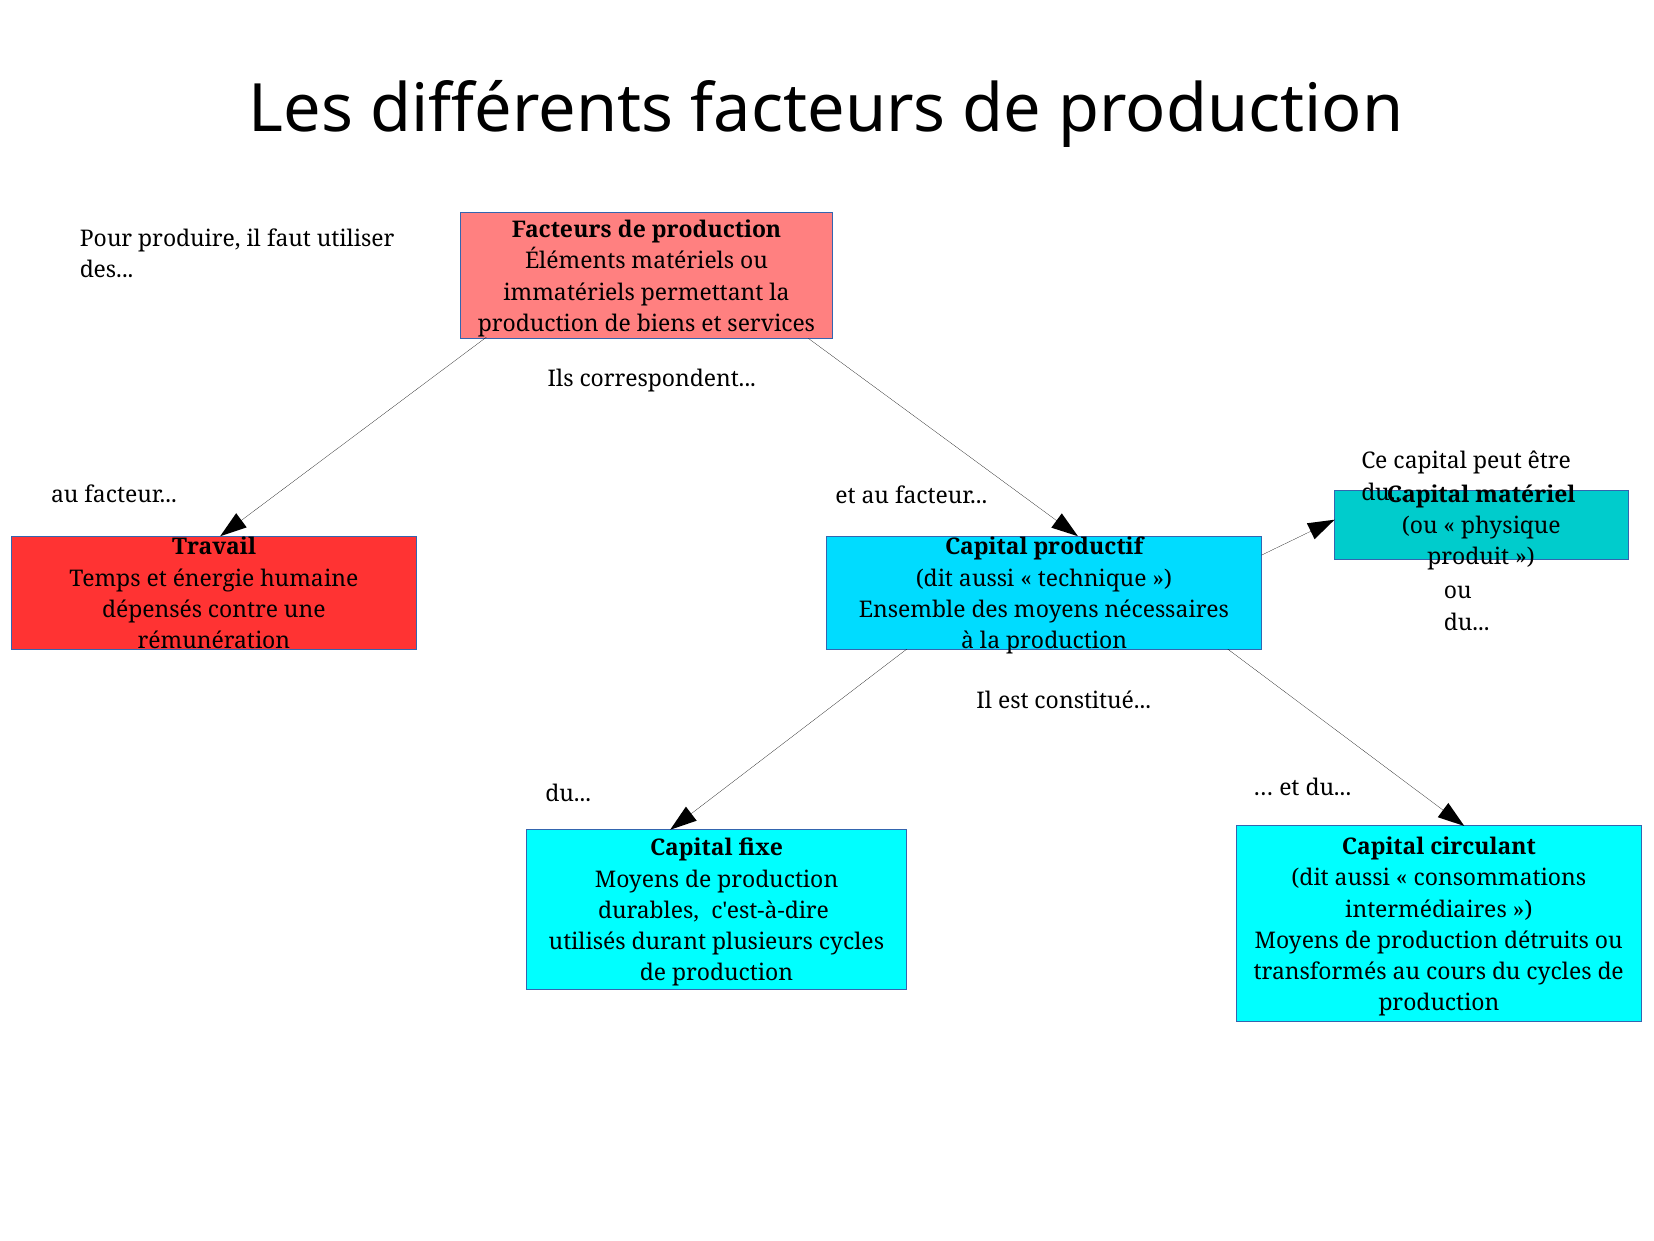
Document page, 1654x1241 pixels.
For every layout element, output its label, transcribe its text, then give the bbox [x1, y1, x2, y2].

title Les différents facteurs de production [82, 46, 1571, 166]
text_box Pour produire, il faut utiliser des... [64, 214, 455, 272]
text_box et au facteur... [820, 471, 1004, 524]
text_box du... [530, 769, 626, 823]
text_box Capital circulant (dit aussi « consommations intermédiaires ») Moyens de production détruits ou transformés au cours du cycles de production [1236, 825, 1642, 1022]
text_box ou du... [1429, 566, 1536, 608]
text_box … et du... [1238, 763, 1417, 816]
text_box Capital fixe Moyens de production durables, c'est-à-dire utilisés durant plusieurs cycles de production [526, 829, 907, 990]
text_box Facteurs de production Éléments matériels ou immatériels permettant la production de biens et services [460, 212, 833, 339]
text_box Ils correspondent... [532, 354, 767, 408]
text_box Il est constitué... [961, 676, 1250, 730]
text_box au facteur... [36, 470, 208, 524]
text_box Capital productif (dit aussi « technique ») Ensemble des moyens nécessaires à la production [826, 536, 1262, 650]
text_box Ce capital peut être du... [1346, 437, 1630, 478]
text_box Capital matériel (ou « physique produit ») [1334, 490, 1629, 560]
text_box Travail Temps et énergie humaine dépensés contre une rémunération [11, 536, 417, 650]
